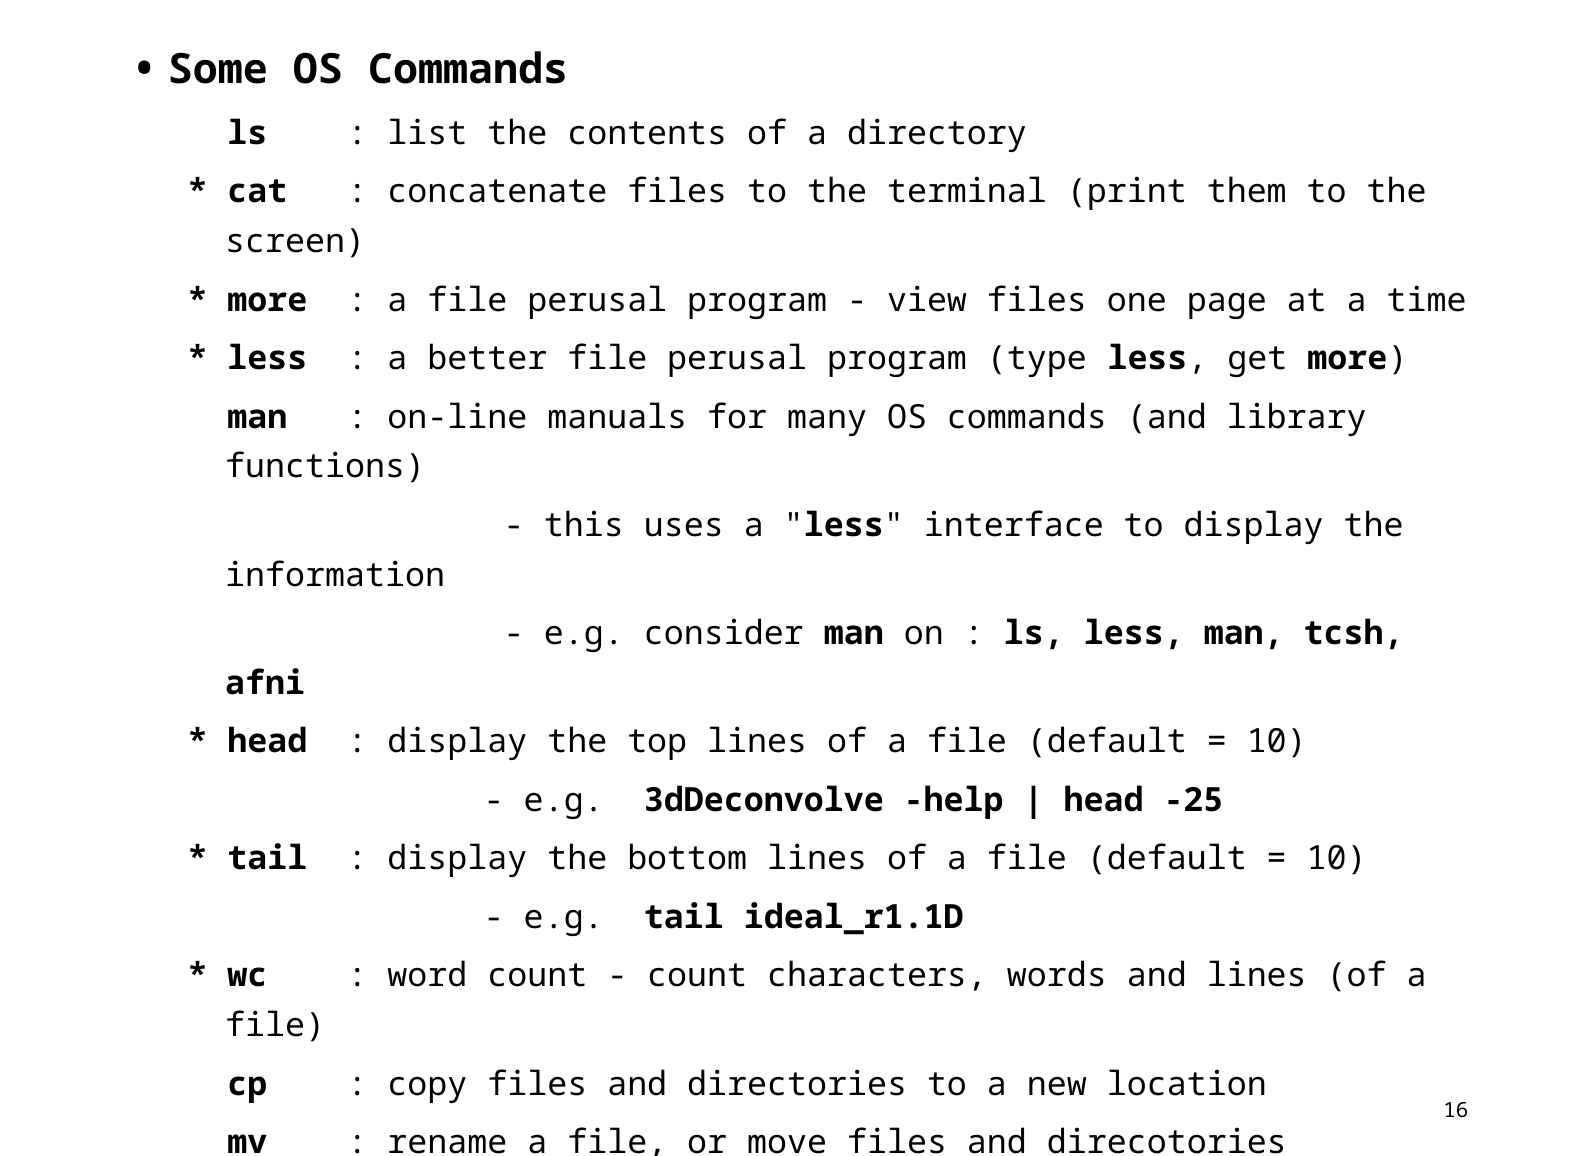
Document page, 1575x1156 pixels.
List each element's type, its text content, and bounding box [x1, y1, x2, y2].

list Some OS Commands ls : list the contents of a directory * cat : concatenate files to the terminal (print them to the screen) * more : a file perusal program - view files one page at a time * less : a better file perusal program (type less, get more) man : on-line manuals for many OS commands (and library functions) - this uses a "less" interface to display the information - e.g. consider man on : ls, less, man, tcsh, afni * head : display the top lines of a file (default = 10) - e.g. 3dDeconvolve -help | head -25 * tail : display the bottom lines of a file (default = 10) - e.g. tail ideal_r1.1D * wc : word count - count characters, words and lines (of a file) cp : copy files and directories to a new location mv : rename a file, or move files and direcotories rm : BE CAREFUL - remove files and/or directories (no recovery) - e.g. rm junk.file - e.g. rm -r bad.directory * denotes a 'filter' program, which can take input from a file or from stdin [112, 24, 1507, 1156]
